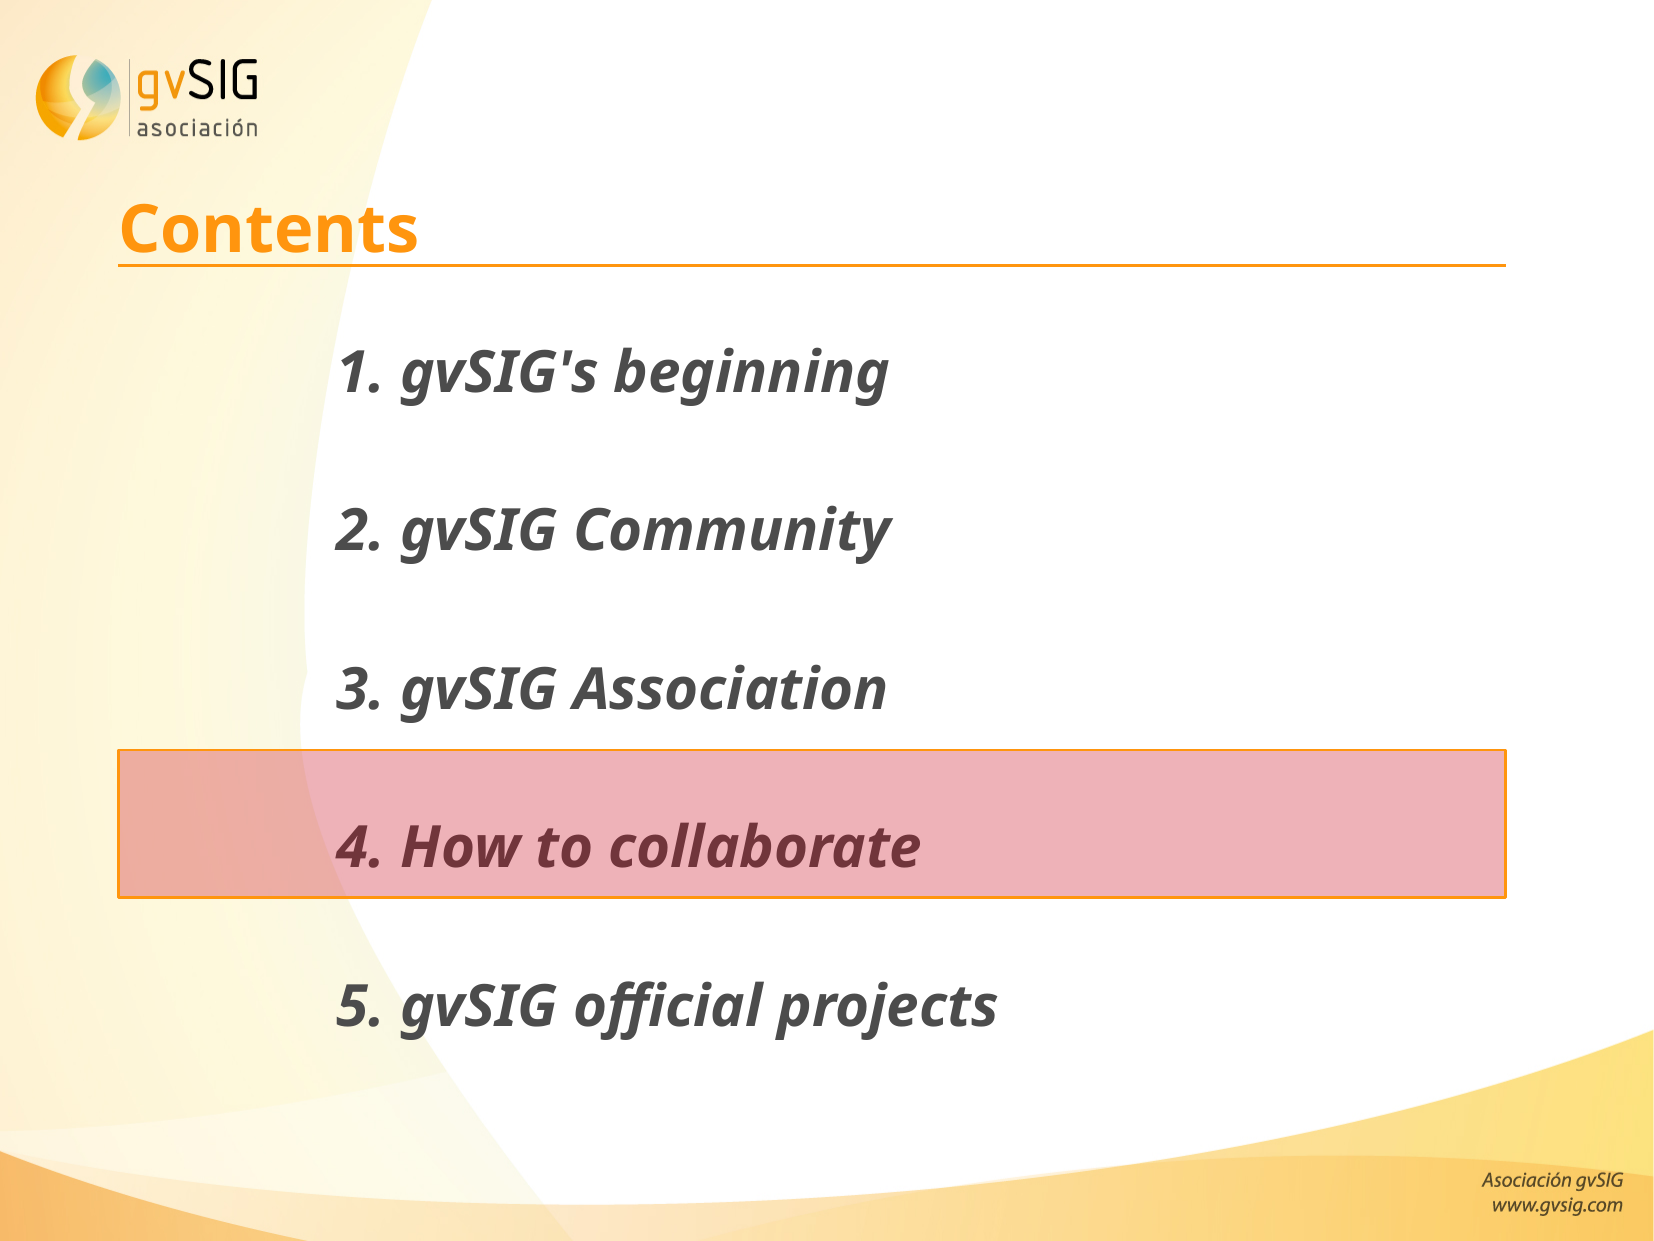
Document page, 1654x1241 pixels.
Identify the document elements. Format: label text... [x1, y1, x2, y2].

title 1. gvSIG's beginning 2. gvSIG Community 3. gvSIG Association 4. How to collaborate 5. gvSIG official projects [336, 381, 1654, 992]
picture [866, 367, 878, 381]
picture [691, 367, 703, 381]
picture [625, 367, 636, 381]
picture [744, 367, 756, 381]
picture [660, 366, 671, 374]
picture [779, 367, 791, 381]
picture [0, 0, 1654, 1241]
text_box [118, 750, 1506, 898]
picture [411, 367, 423, 381]
picture [832, 367, 844, 381]
title Contents [118, 177, 1607, 276]
